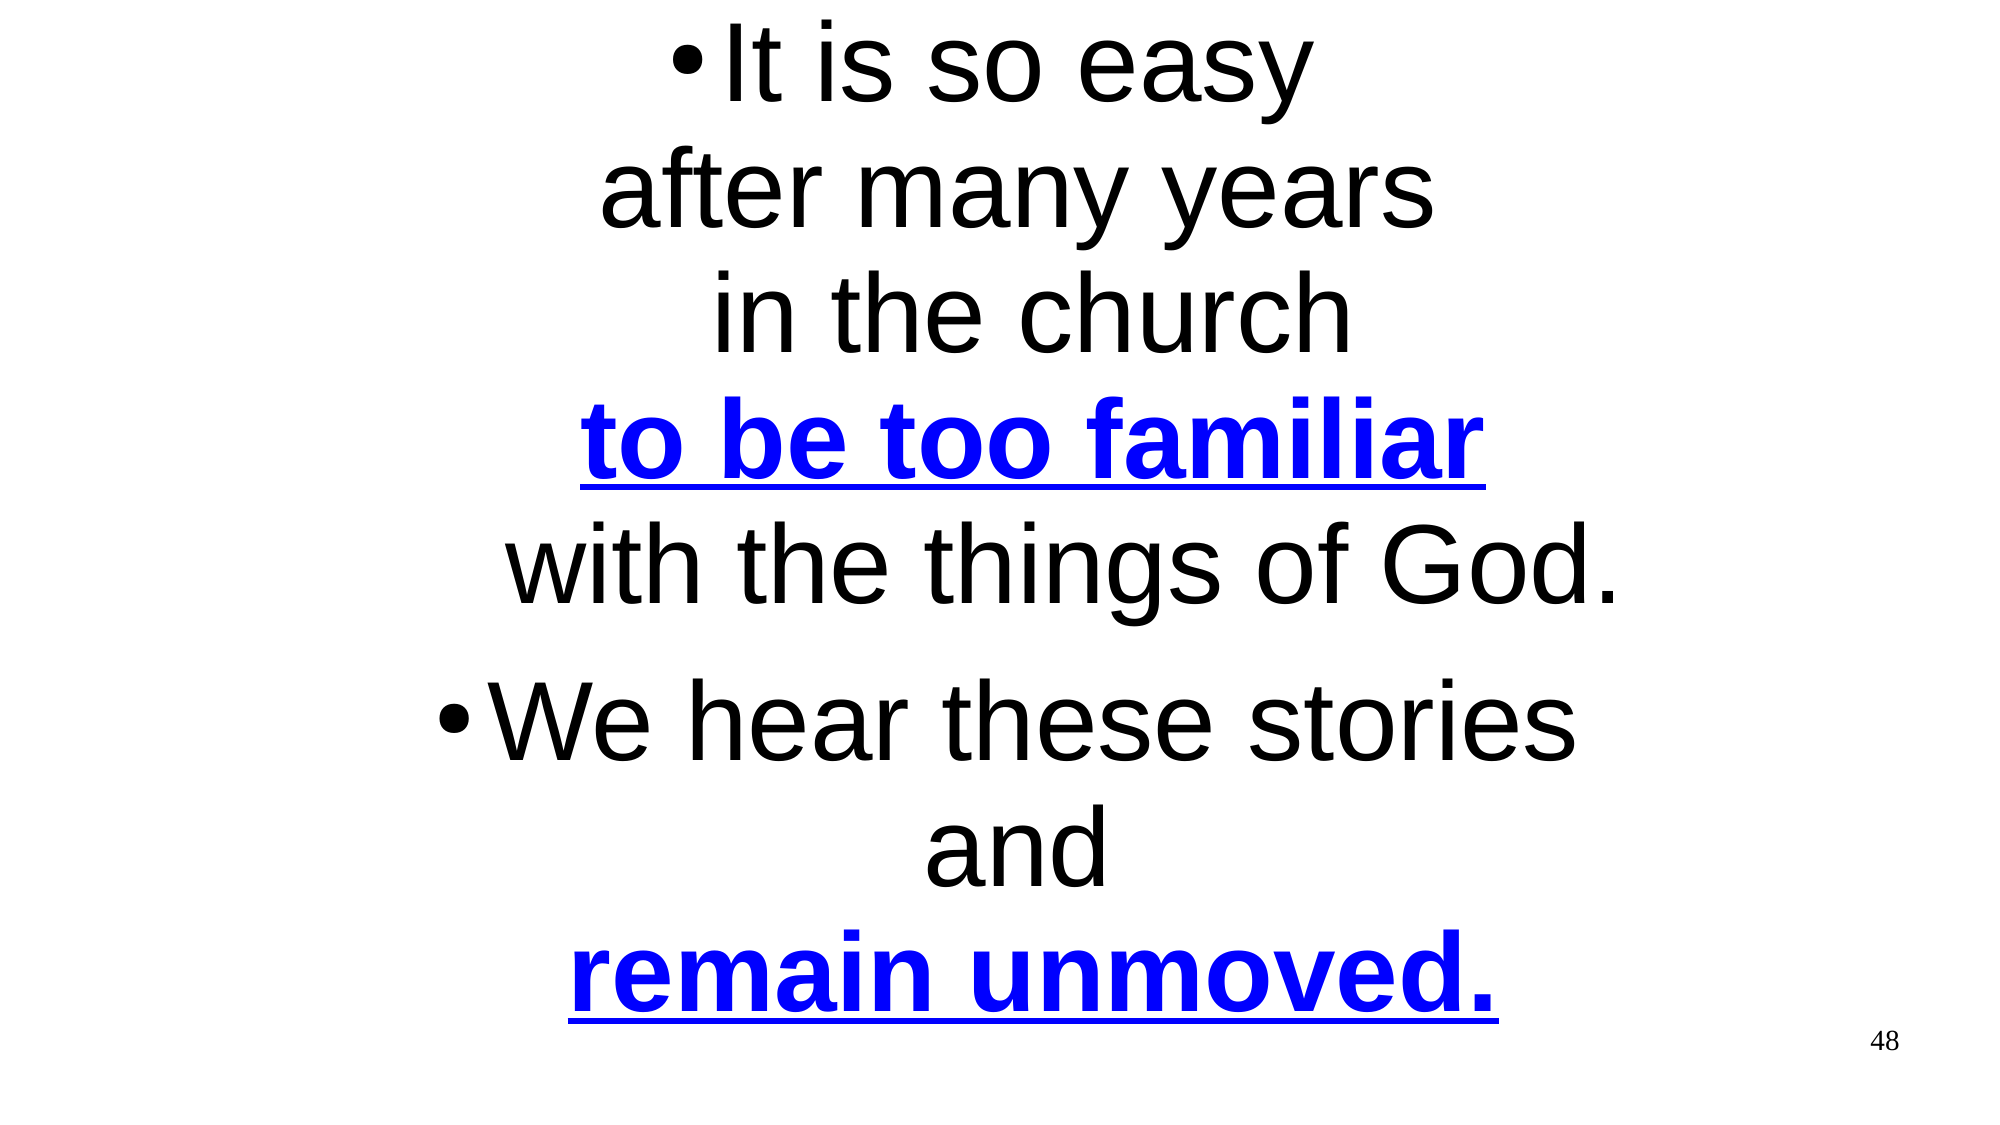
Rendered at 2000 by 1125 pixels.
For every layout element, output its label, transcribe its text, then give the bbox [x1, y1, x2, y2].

list It is so easy after many years in the church to be too familiar with the things of God. We hear these stories and remain unmoved. [0, 0, 1996, 1123]
